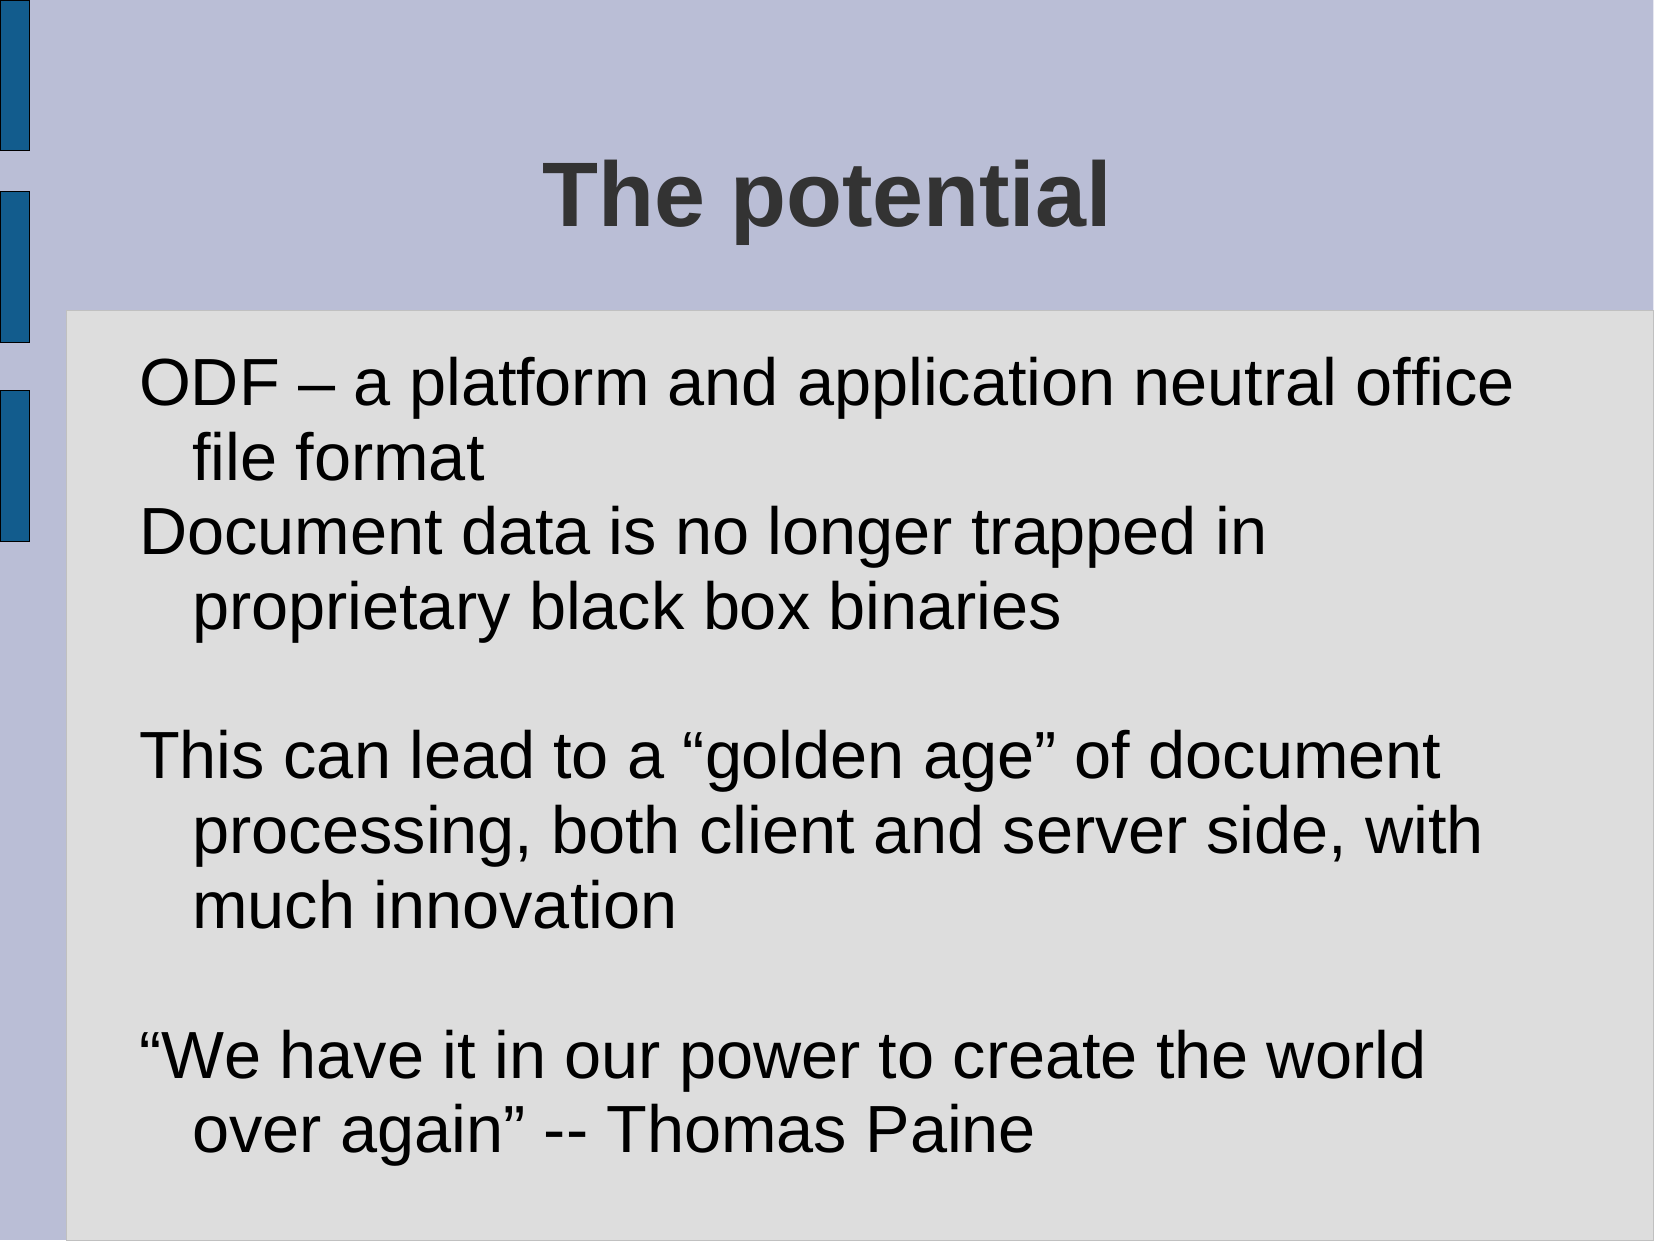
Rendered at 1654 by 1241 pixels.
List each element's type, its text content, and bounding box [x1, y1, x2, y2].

title The potential [121, 91, 1534, 299]
list ODF – a platform and application neutral office file format Document data is no longer trapped in proprietary black box binaries This can lead to a “golden age” of document processing, both client and server side, with much innovation “We have it in our power to create the world over again” -- Thomas Paine [121, 344, 1534, 1241]
